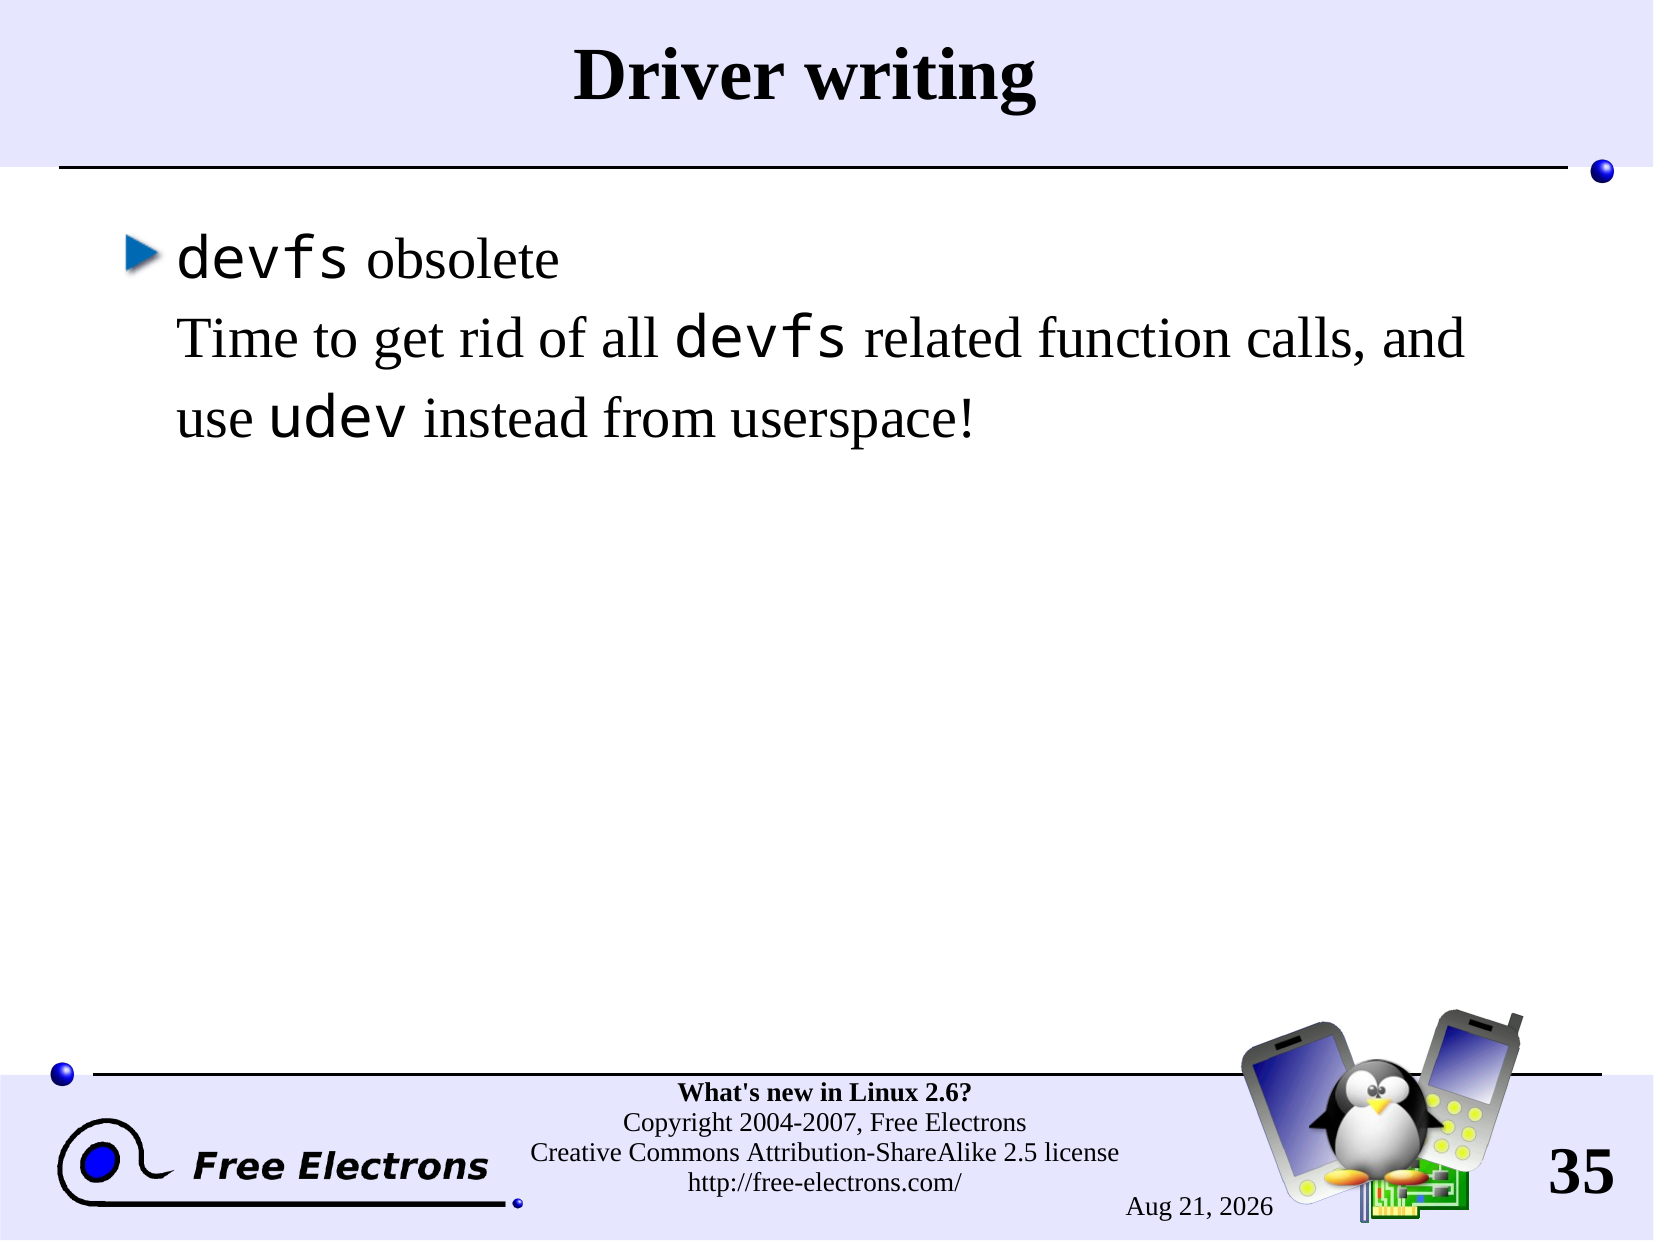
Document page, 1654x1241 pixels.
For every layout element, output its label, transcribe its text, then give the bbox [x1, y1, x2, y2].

picture [1231, 1007, 1538, 1241]
title Driver writing [60, 25, 1551, 124]
picture [50, 1107, 527, 1216]
list devfs obsolete Time to get rid of all devfs related function calls, and use udev instead from userspace! [105, 216, 1518, 1066]
